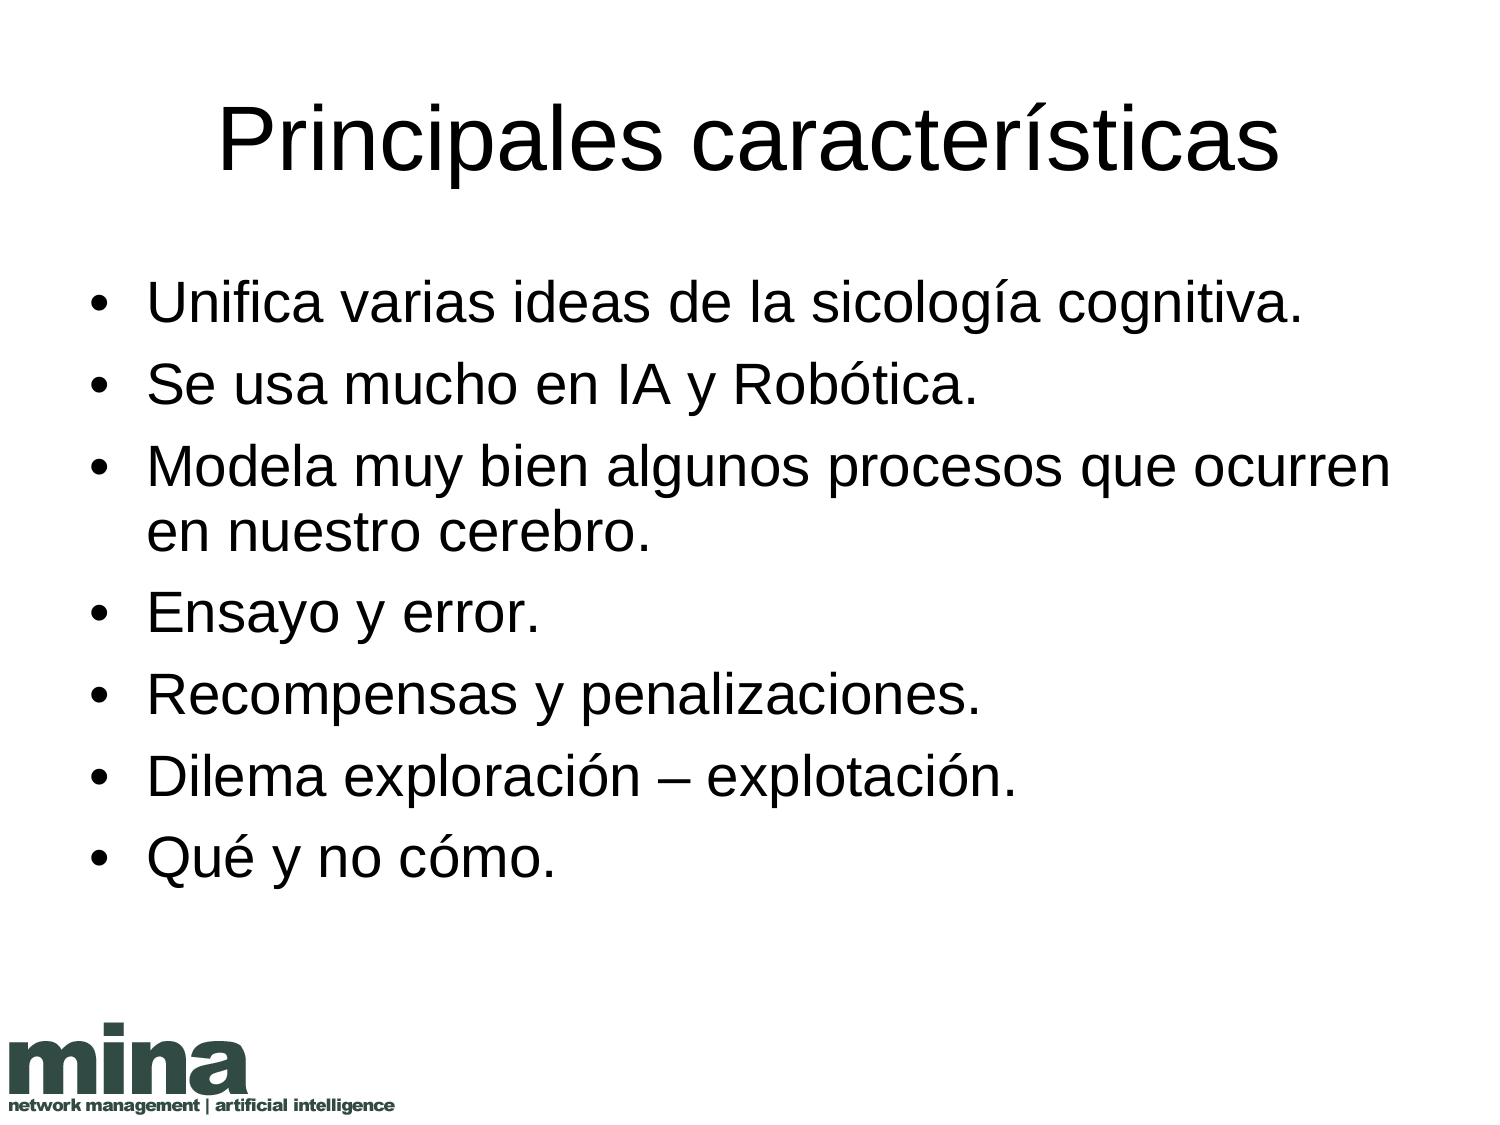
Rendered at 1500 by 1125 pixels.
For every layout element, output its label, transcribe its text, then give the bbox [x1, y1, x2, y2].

list Unifica varias ideas de la sicología cognitiva. Se usa mucho en IA y Robótica. Modela muy bien algunos procesos que ocurren en nuestro cerebro. Ensayo y error. Recompensas y penalizaciones. Dilema exploración – explotación. Qué y no cómo. [75, 262, 1426, 1006]
title Principales características [75, 45, 1426, 233]
picture [0, 1016, 402, 1119]
